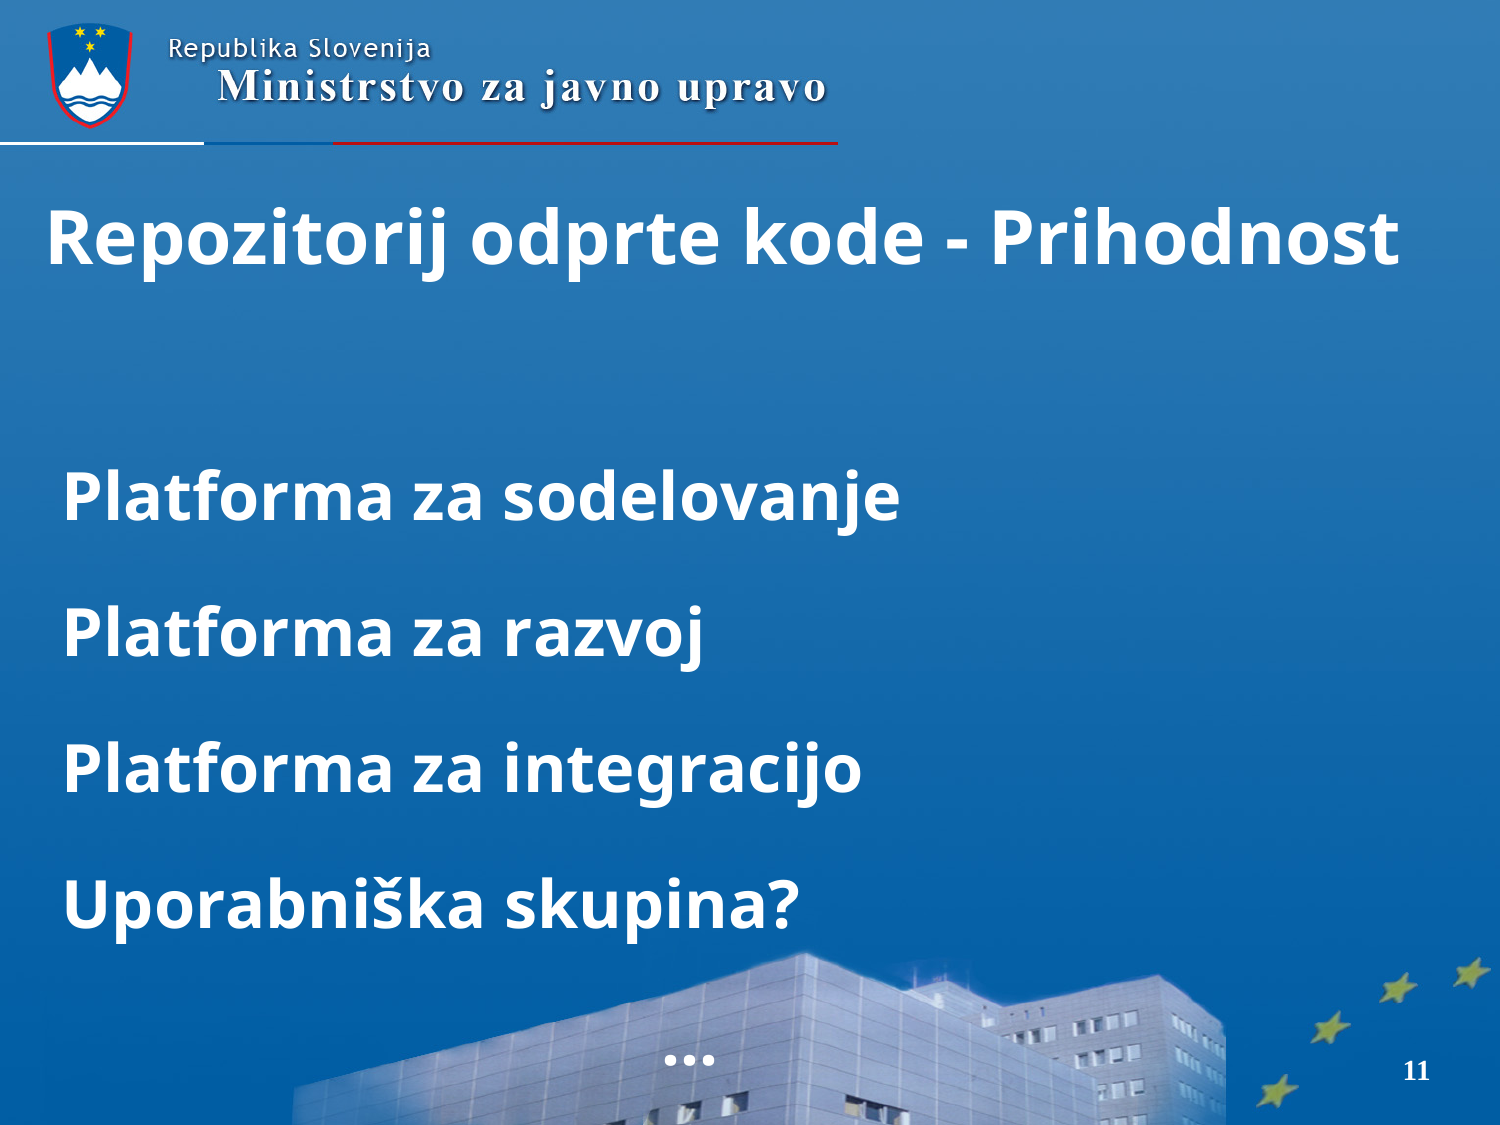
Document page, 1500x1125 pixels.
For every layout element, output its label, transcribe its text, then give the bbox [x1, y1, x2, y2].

text_box Platforma za sodelovanje Platforma za razvoj Platforma za integracijo Uporabniška skupina? ... [29, 396, 1477, 879]
title Repozitorij odprte kode - Prihodnost [29, 176, 1453, 296]
picture [0, 0, 1500, 1125]
